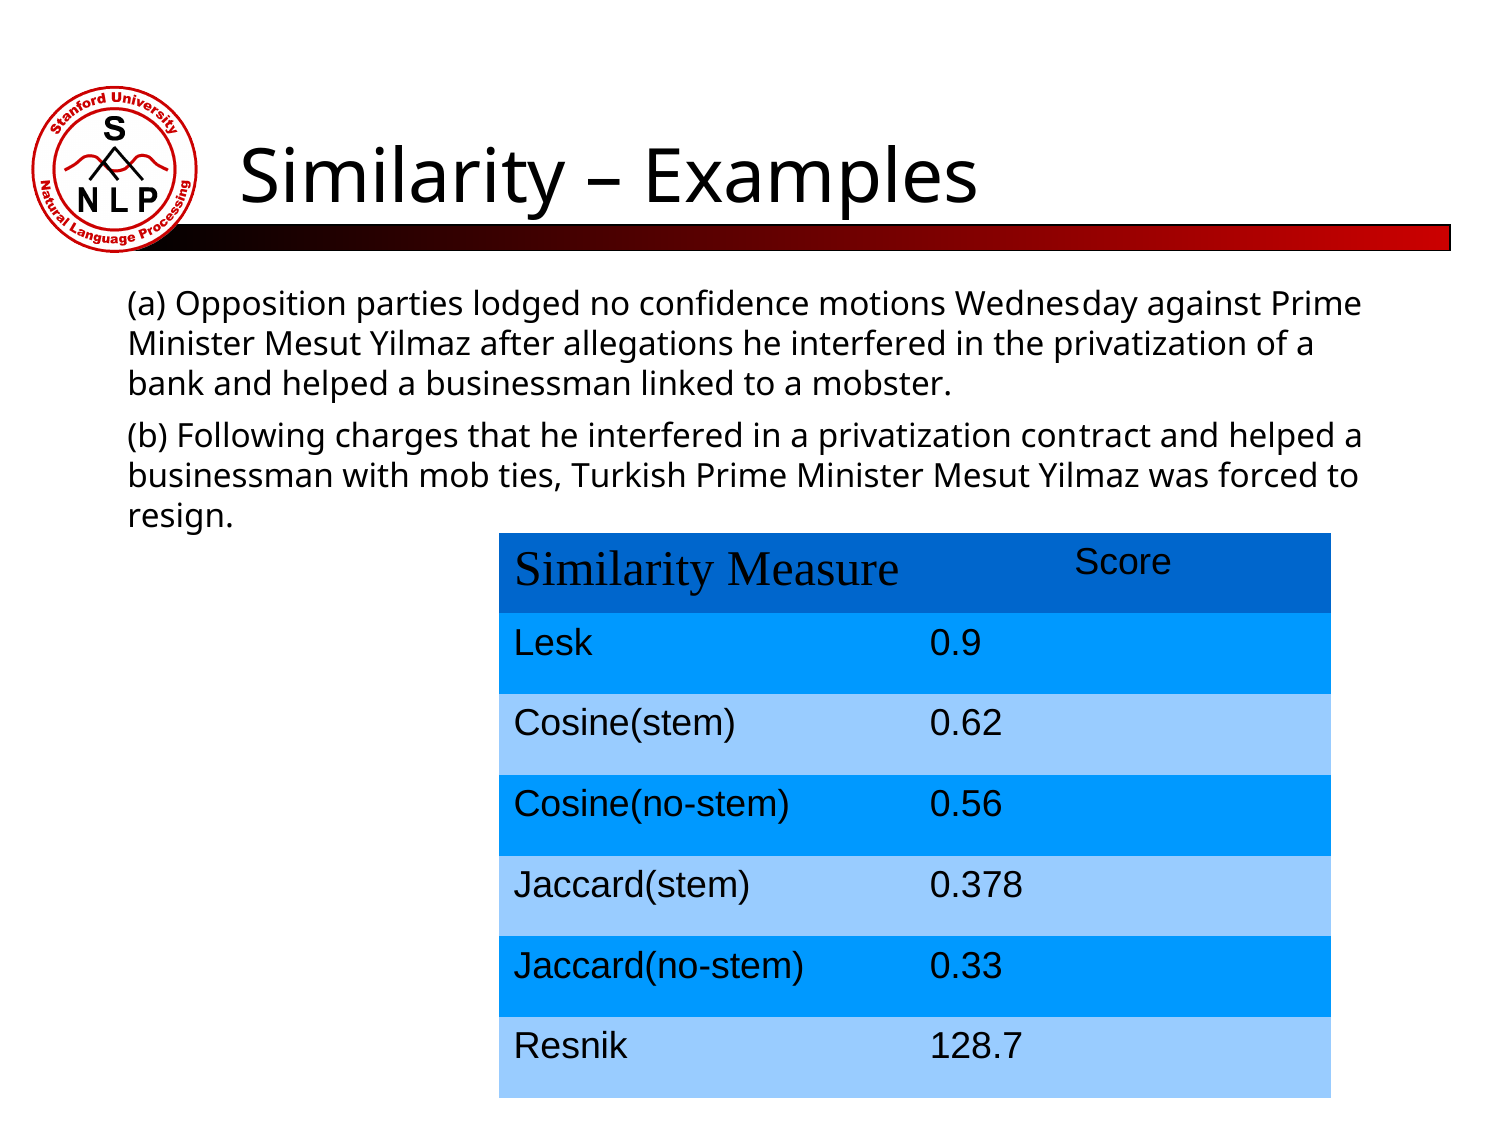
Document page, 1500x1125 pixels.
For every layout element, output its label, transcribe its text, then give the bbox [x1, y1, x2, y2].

table_header Score [915, 533, 1331, 613]
title Similarity – Examples [225, 61, 1500, 225]
table_cell 0.9 [915, 613, 1331, 694]
table_cell 128.7 [915, 1017, 1331, 1098]
table_cell Lesk [499, 613, 915, 694]
table_cell Jaccard(no-stem) [499, 936, 915, 1017]
list (a) Opposition parties lodged no confidence motions Wednesday against Prime Minister Mesut Yilmaz after allegations he interfered in the privatization of a bank and helped a businessman linked to a mobster. (b) Following charges that he interfered in a privatization contract and helped a businessman with mob ties, Turkish Prime Minister Mesut Yilmaz was forced to resign. [112, 274, 1388, 1013]
table_cell 0.378 [915, 856, 1331, 936]
table_header Similarity Measure [499, 533, 915, 613]
table_cell Cosine(no-stem) [499, 775, 915, 856]
table_cell 0.56 [915, 775, 1331, 856]
table_cell 0.62 [915, 694, 1331, 775]
table_cell Resnik [499, 1017, 915, 1098]
table_cell Jaccard(stem) [499, 856, 915, 936]
table_cell 0.33 [915, 936, 1331, 1017]
table_cell Cosine(stem) [499, 694, 915, 775]
